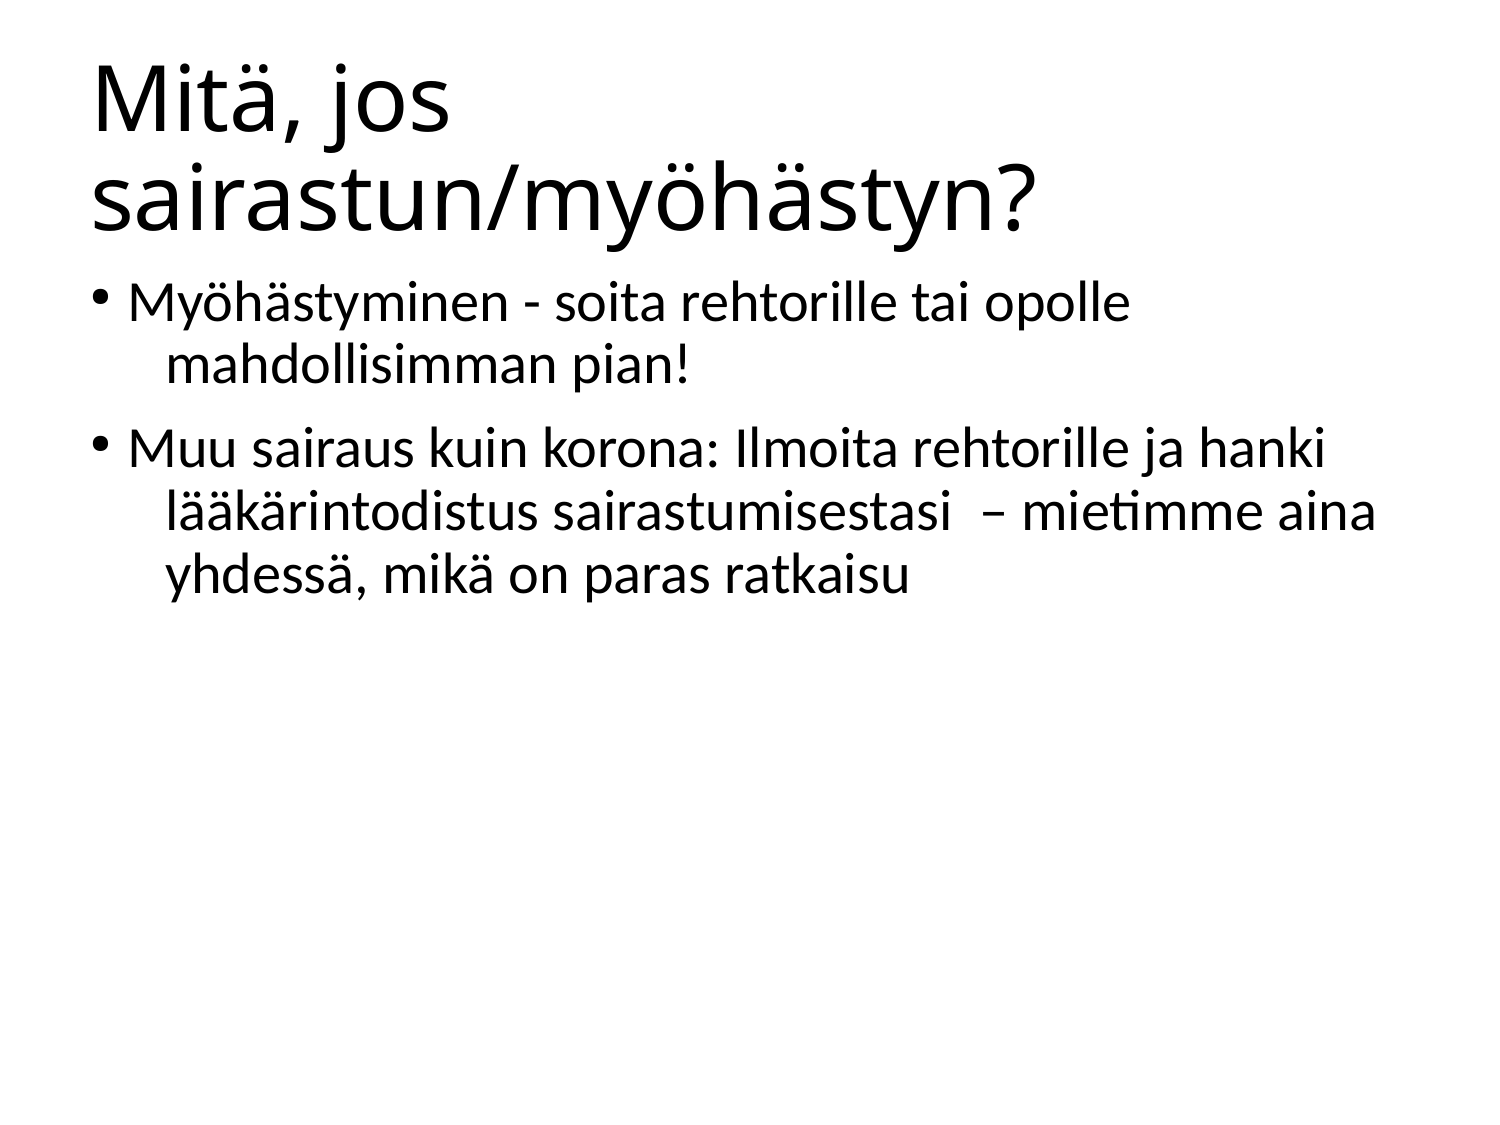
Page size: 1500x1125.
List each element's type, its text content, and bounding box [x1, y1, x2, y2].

list Myöhästyminen - soita rehtorille tai opolle mahdollisimman pian! Muu sairaus kuin korona: Ilmoita rehtorille ja hanki lääkärintodistus sairastumisestasi – mietimme aina yhdessä, mikä on paras ratkaisu [75, 263, 1425, 916]
title Mitä, jos sairastun/myöhästyn? [75, 44, 1425, 233]
